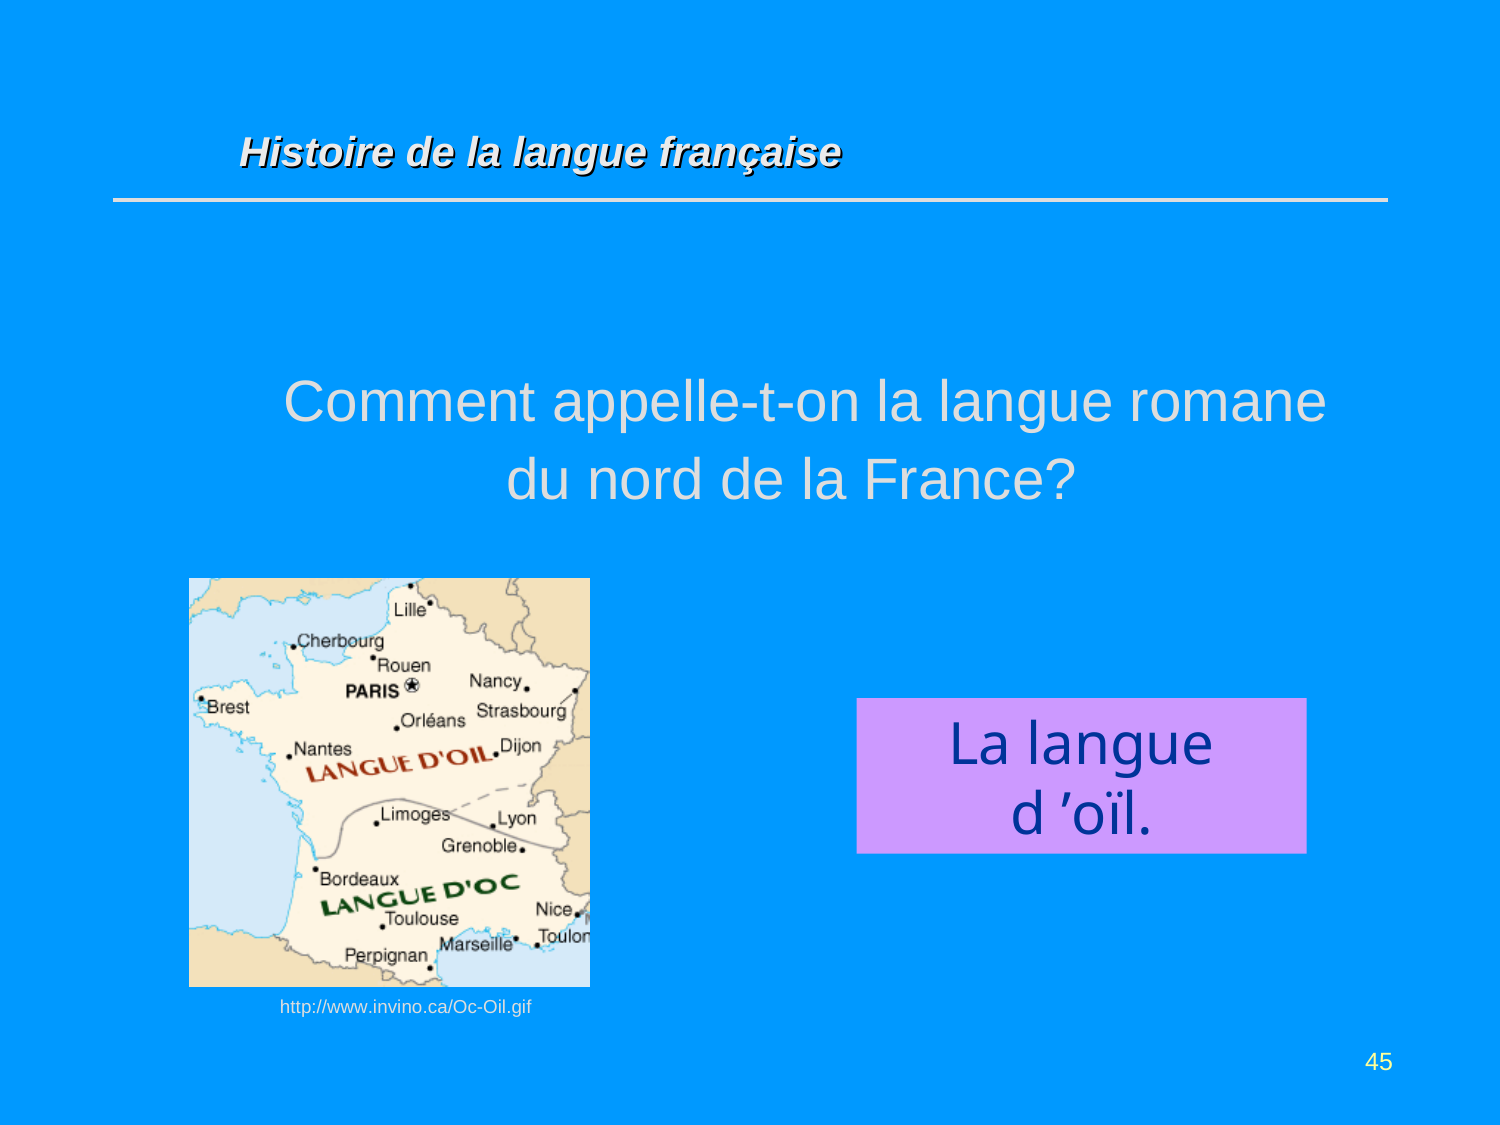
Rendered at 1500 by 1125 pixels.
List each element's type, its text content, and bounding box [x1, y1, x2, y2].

text_box Histoire de la langue française [224, 116, 858, 183]
text_box Comment appelle-t-on la langue romane du nord de la France? [237, 355, 1375, 521]
text_box http://www.invino.ca/Oc-Oil.gif [189, 986, 623, 1025]
text_box La langue d ’oïl. [856, 698, 1307, 854]
picture [189, 578, 590, 986]
